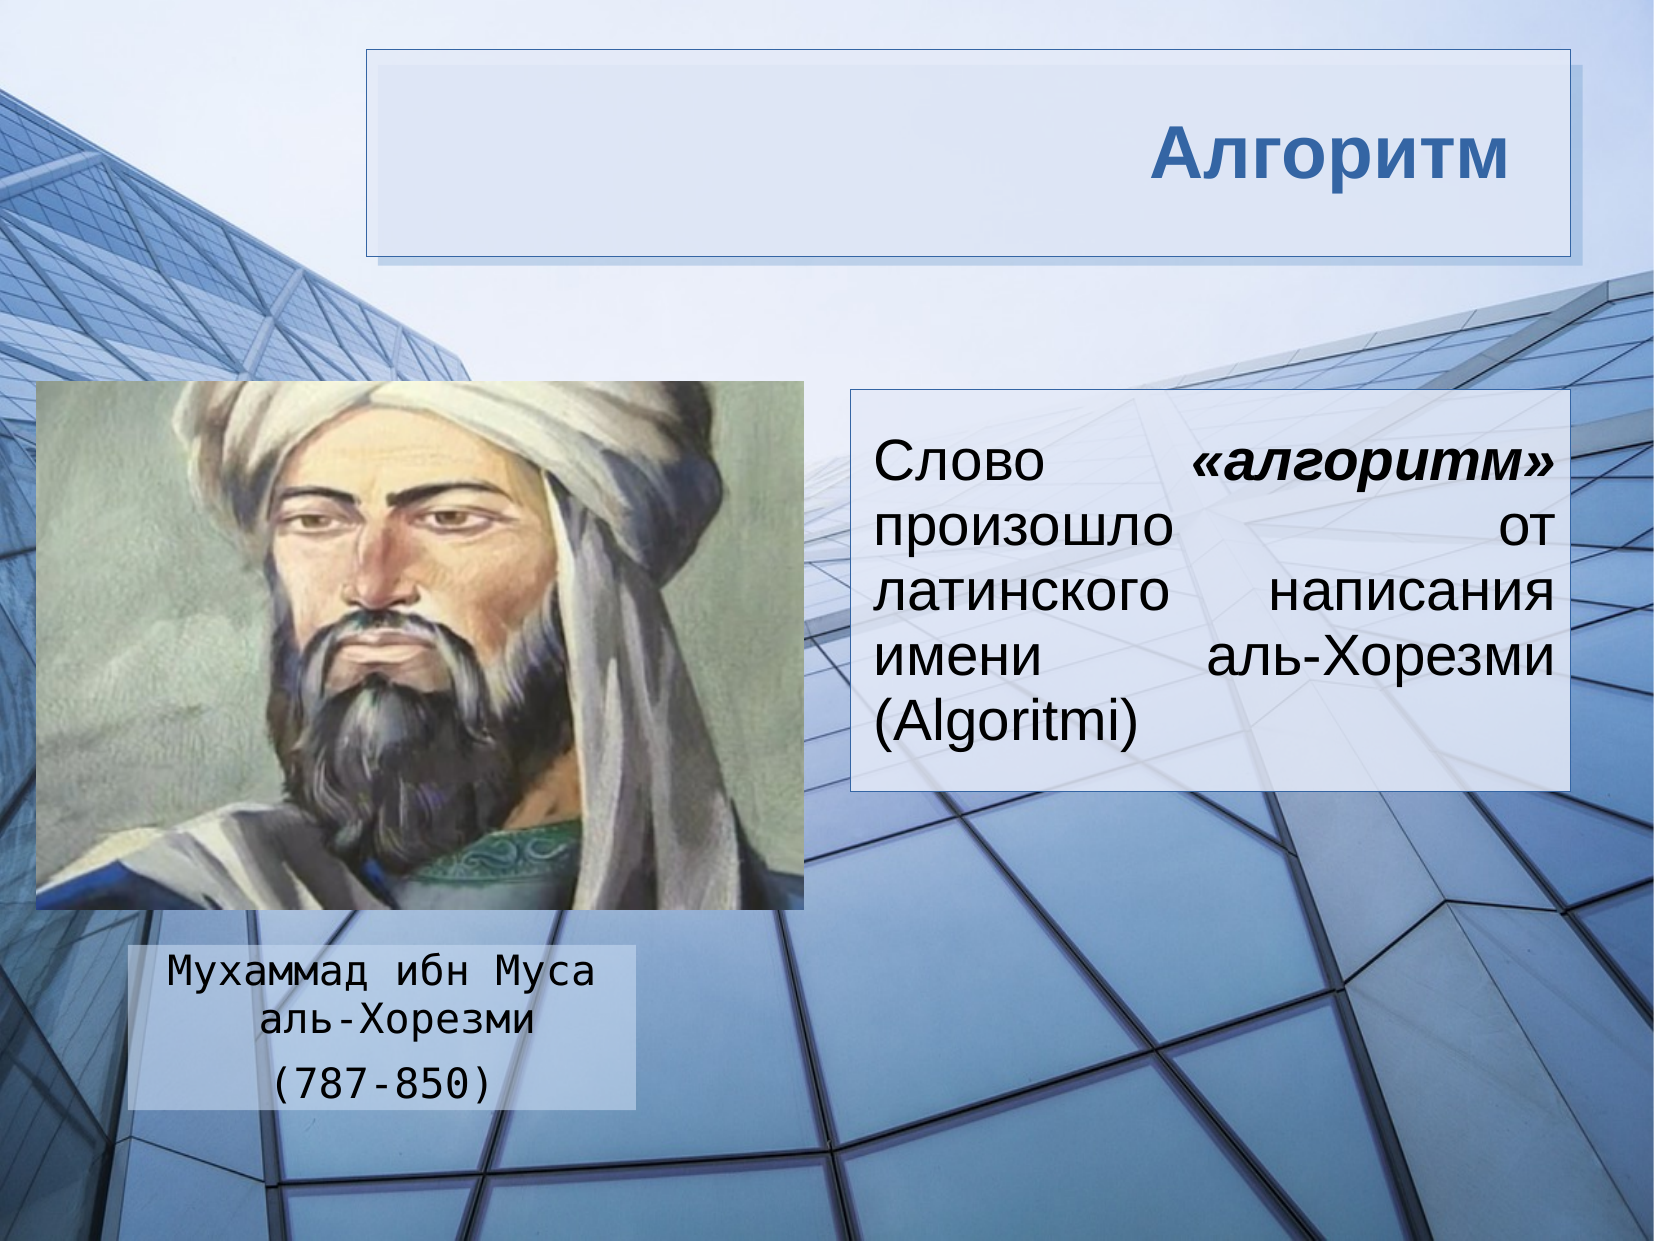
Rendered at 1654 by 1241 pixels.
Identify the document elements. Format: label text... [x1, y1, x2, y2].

text_box Мухаммад ибн Муса аль-Хорезми (787-850) [127, 944, 636, 1111]
picture [0, 0, 1654, 1241]
text_box Слово «алгоритм» произошло от латинского написания имени аль-Хорезми (Algoritmi) [850, 389, 1571, 792]
title Алгоритм [366, 49, 1571, 257]
text_box [377, 64, 1583, 266]
